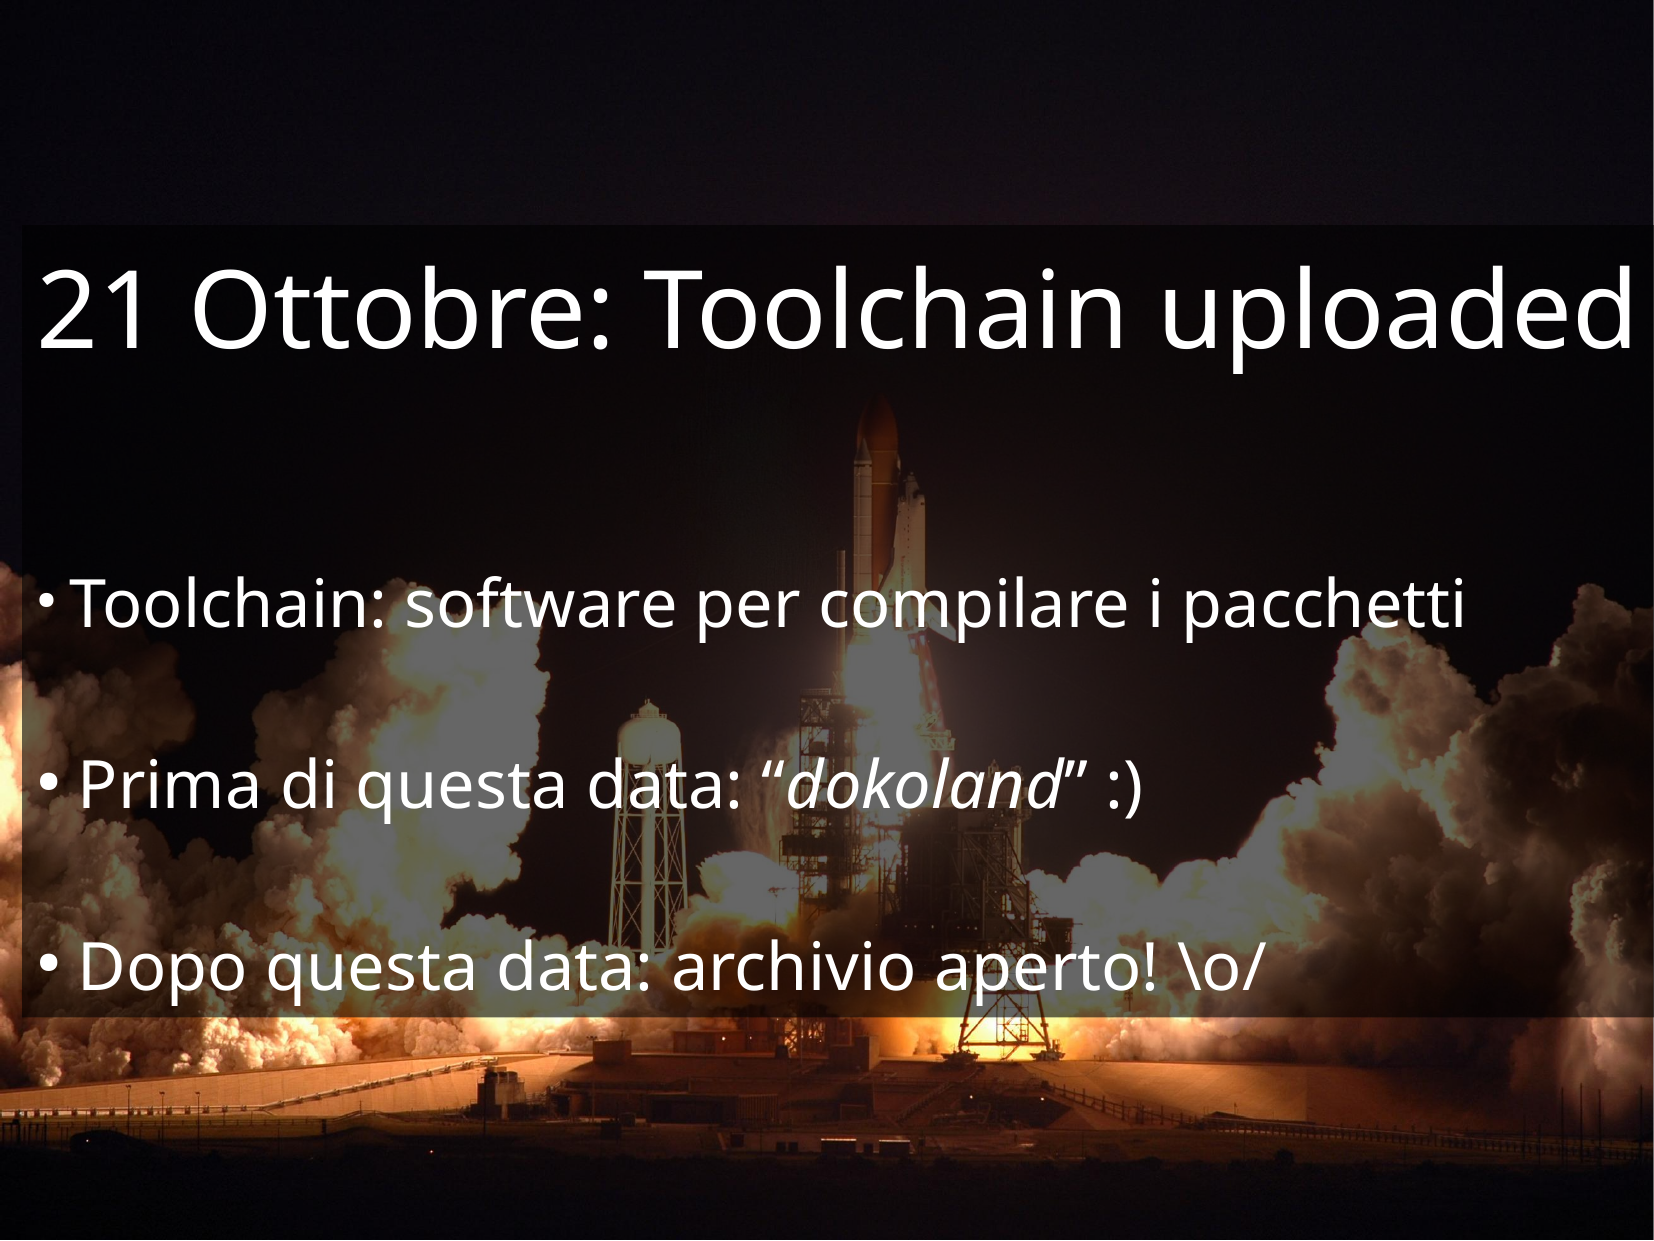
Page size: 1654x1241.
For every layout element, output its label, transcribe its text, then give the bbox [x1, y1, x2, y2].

picture [0, 0, 1654, 1241]
text_box 21 Ottobre: Toolchain uploaded Toolchain: software per compilare i pacchetti Prima di questa data: “dokoland” :) Dopo questa data: archivio aperto! \o/ [22, 225, 1624, 881]
